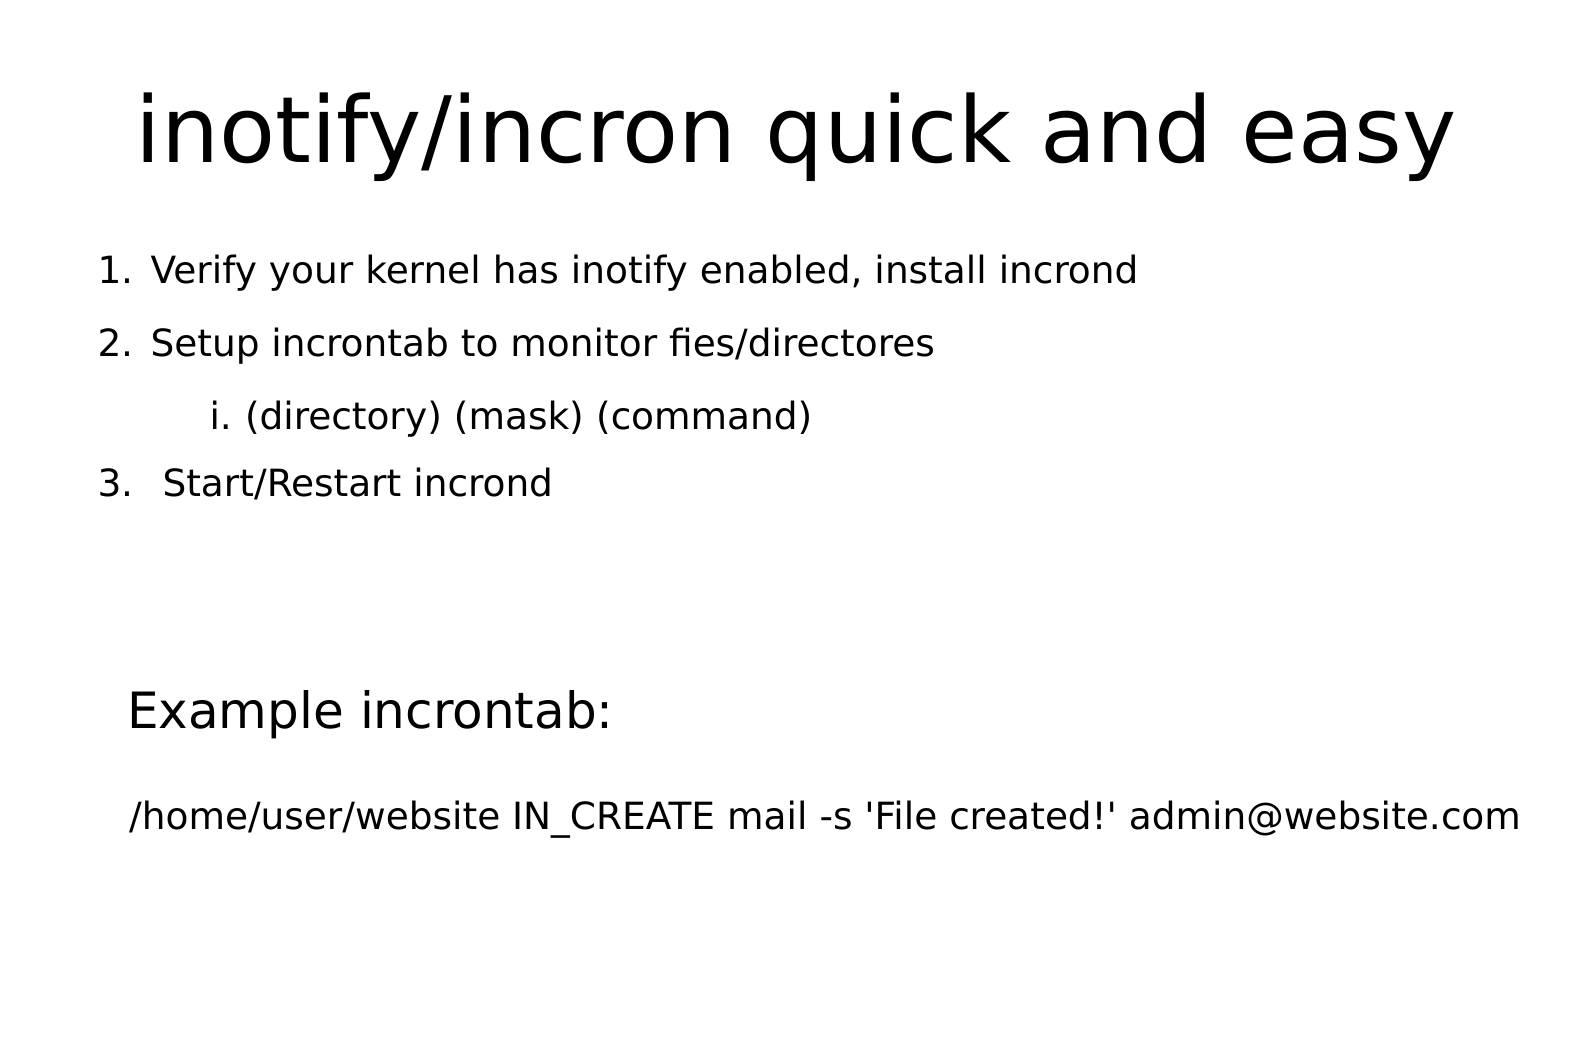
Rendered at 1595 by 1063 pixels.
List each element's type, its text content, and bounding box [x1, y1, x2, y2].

text_box /home/user/website IN_CREATE mail -s 'File created!' admin@website.com [114, 787, 1538, 863]
title inotify/incron quick and easy [79, 42, 1515, 220]
text_box Example incrontab: [112, 675, 629, 749]
list Verify your kernel has inotify enabled, install incrond Setup incrontab to monitor fies/directores (directory) (mask) (command) Start/Restart incrond [79, 248, 1515, 526]
